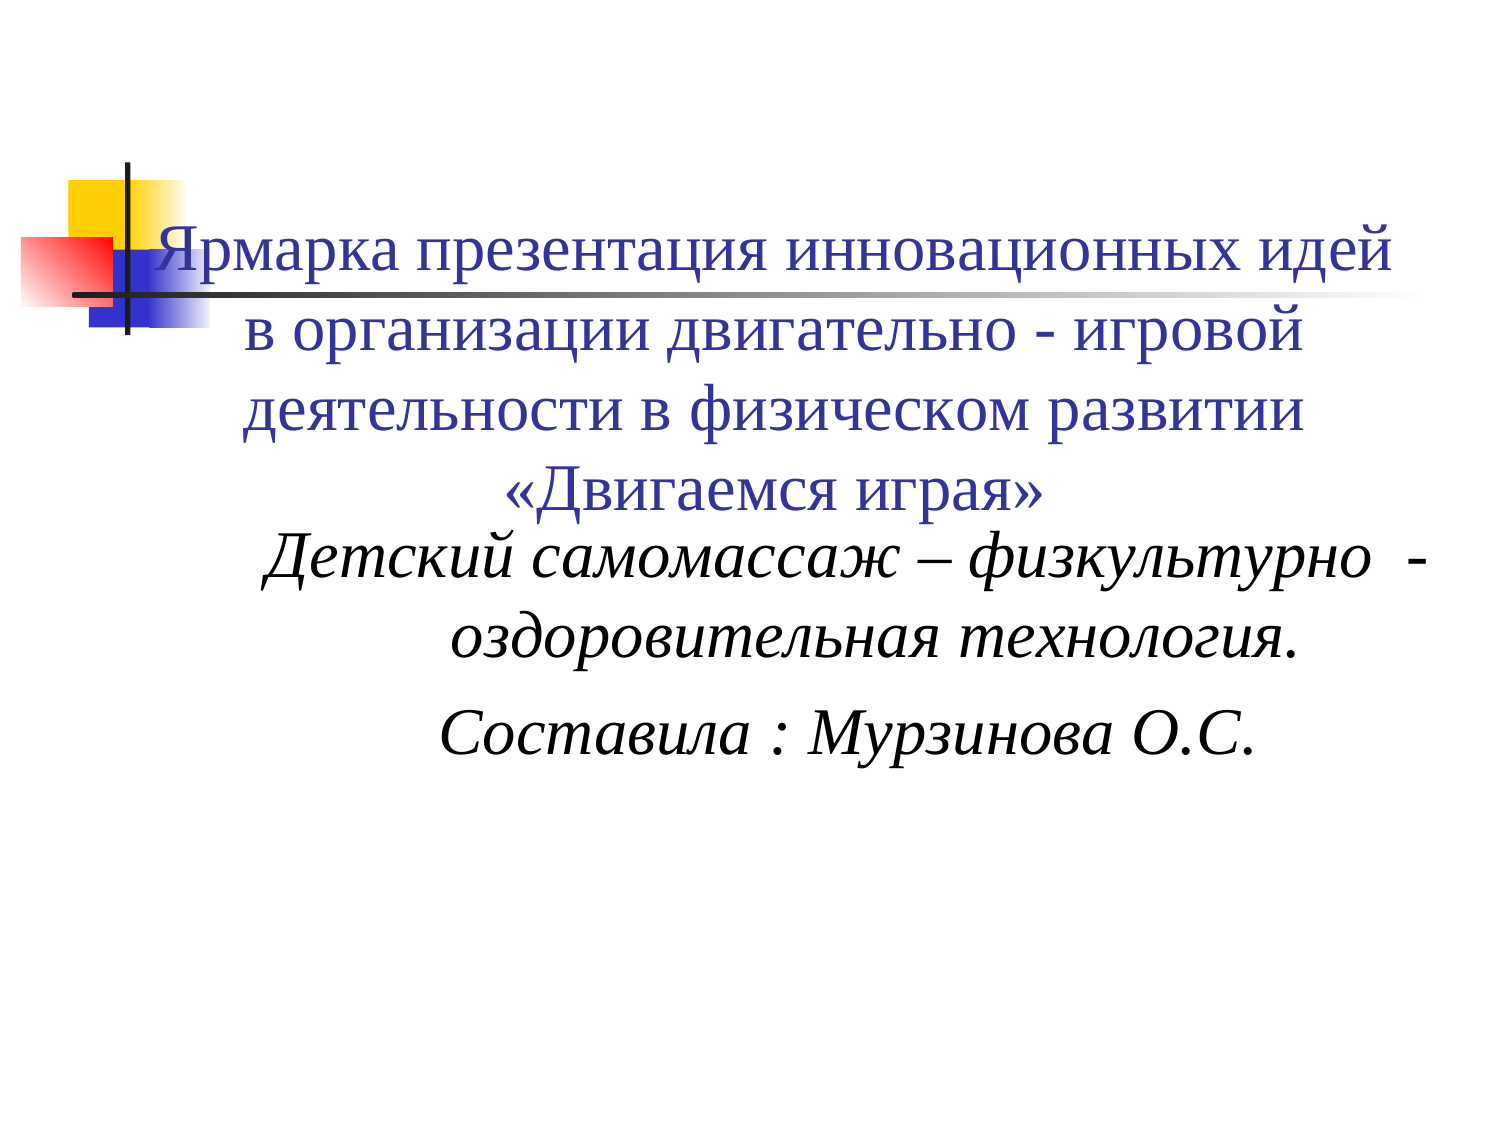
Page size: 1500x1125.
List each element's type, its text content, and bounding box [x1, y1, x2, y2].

list Детский самомассаж – физкультурно - оздоровительная технология. Составила : Мурзинова О.С. [183, 503, 1459, 1019]
title Ярмарка презентация инновационных идей в организации двигательно - игровой деятельности в физическом развитии «Двигаемся играя» [135, 196, 1415, 539]
